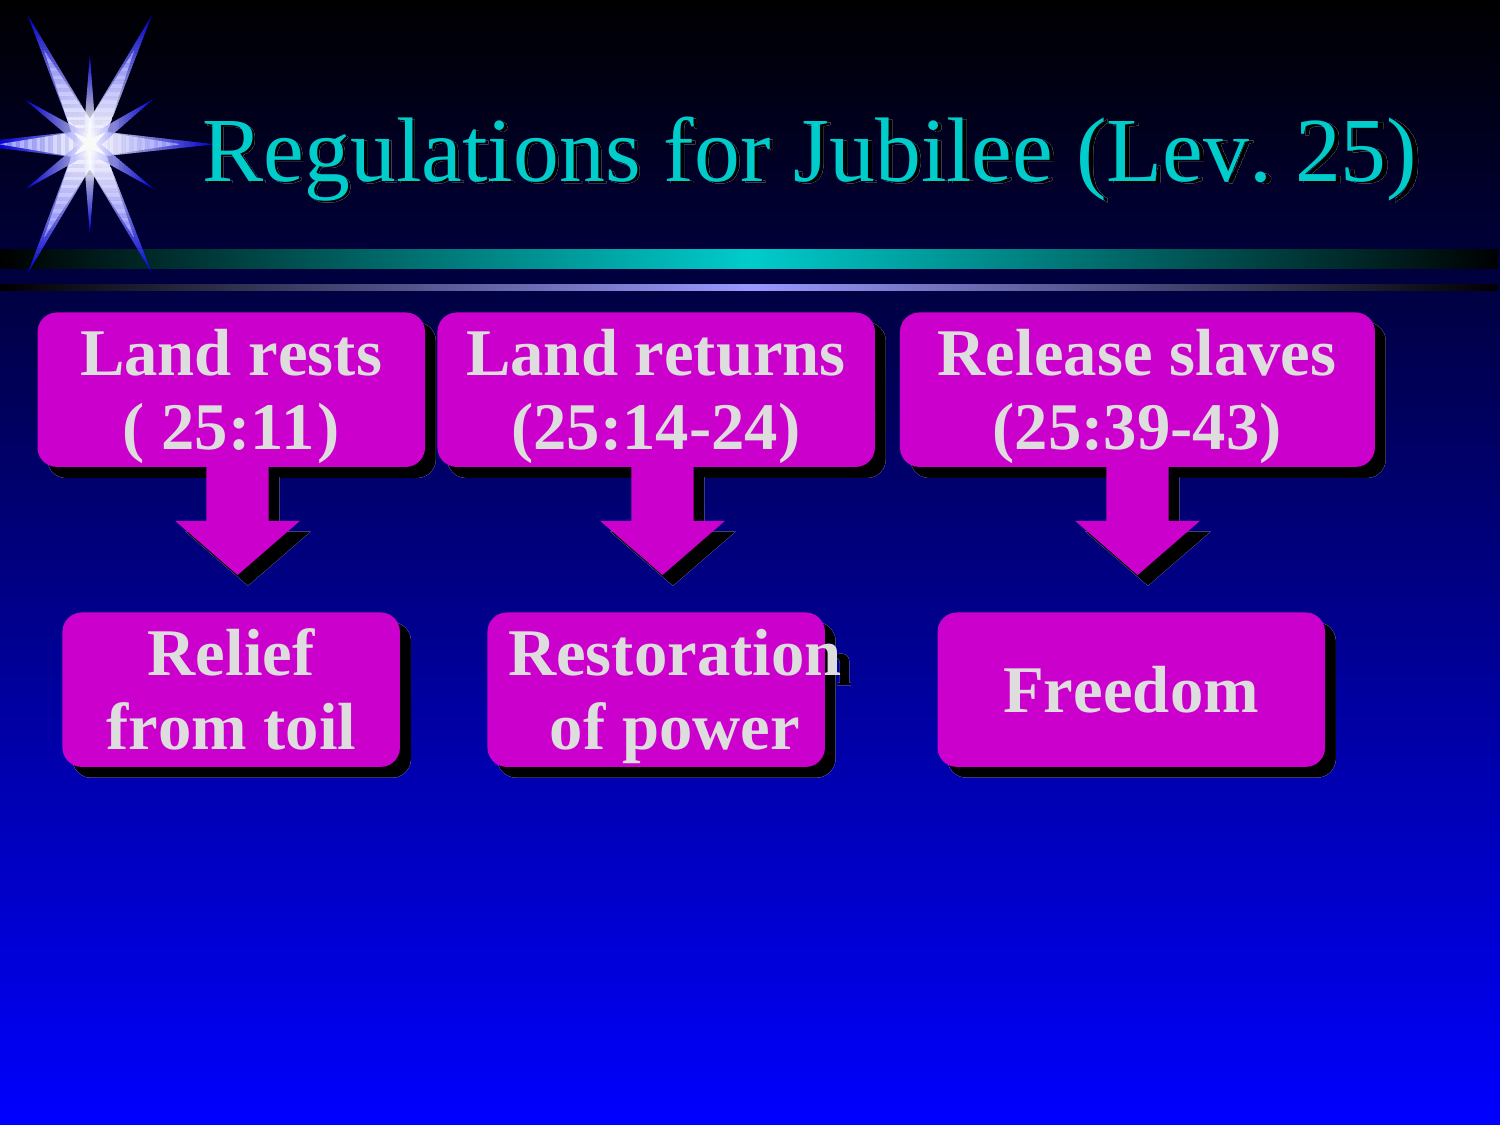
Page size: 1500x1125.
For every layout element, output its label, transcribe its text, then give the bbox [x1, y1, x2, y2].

text_box [600, 466, 725, 576]
text_box Land rests ( 25:11) [37, 312, 426, 467]
text_box 3 [135, 37, 144, 42]
text_box Restoration of power [487, 612, 826, 767]
text_box [175, 466, 300, 576]
text_box new [38, 239, 49, 245]
text_box Release slaves (25:39-43) [899, 312, 1375, 467]
text_box Relief from toil [62, 612, 400, 767]
text_box 3 [36, 246, 44, 251]
text_box 3 [135, 246, 144, 251]
text_box new [38, 43, 48, 49]
text_box [1075, 466, 1200, 576]
title Regulations for Jubilee (Lev. 25) [187, 56, 1463, 244]
text_box new [131, 239, 141, 245]
text_box new [131, 43, 142, 49]
text_box Freedom [937, 612, 1326, 767]
text_box Land returns (25:14-24) [437, 312, 876, 467]
text_box 3 [35, 37, 44, 42]
